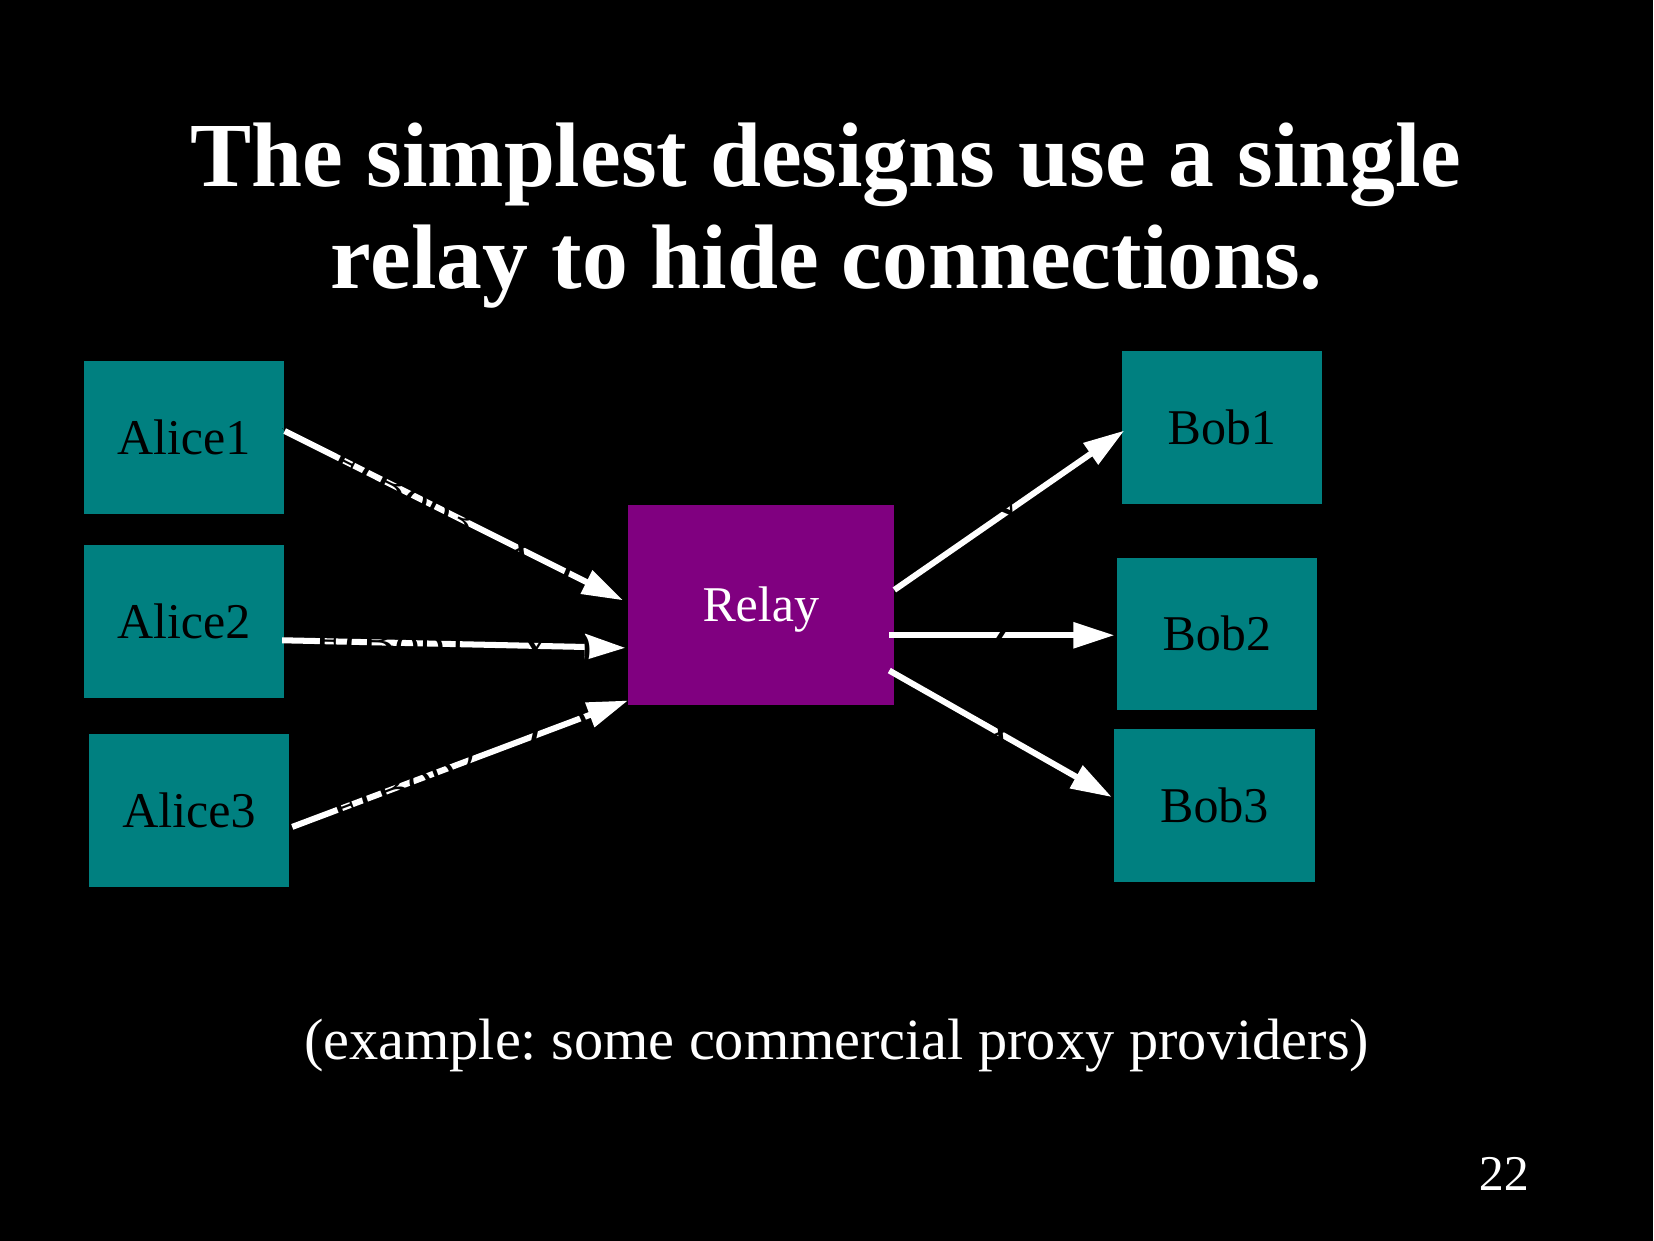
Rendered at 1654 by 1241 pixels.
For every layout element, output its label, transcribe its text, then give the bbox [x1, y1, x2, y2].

text_box Relay [627, 504, 895, 706]
title The simplest designs use a single relay to hide connections. [121, 86, 1534, 327]
text_box Alice1 [83, 360, 285, 515]
text_box Bob2 [1116, 557, 1318, 711]
text_box Bob3 [1113, 728, 1316, 883]
text_box (example: some commercial proxy providers) [304, 1007, 1370, 1079]
text_box Bob1 [1121, 350, 1323, 505]
text_box Alice2 [83, 544, 285, 699]
text_box Alice3 [88, 733, 290, 888]
